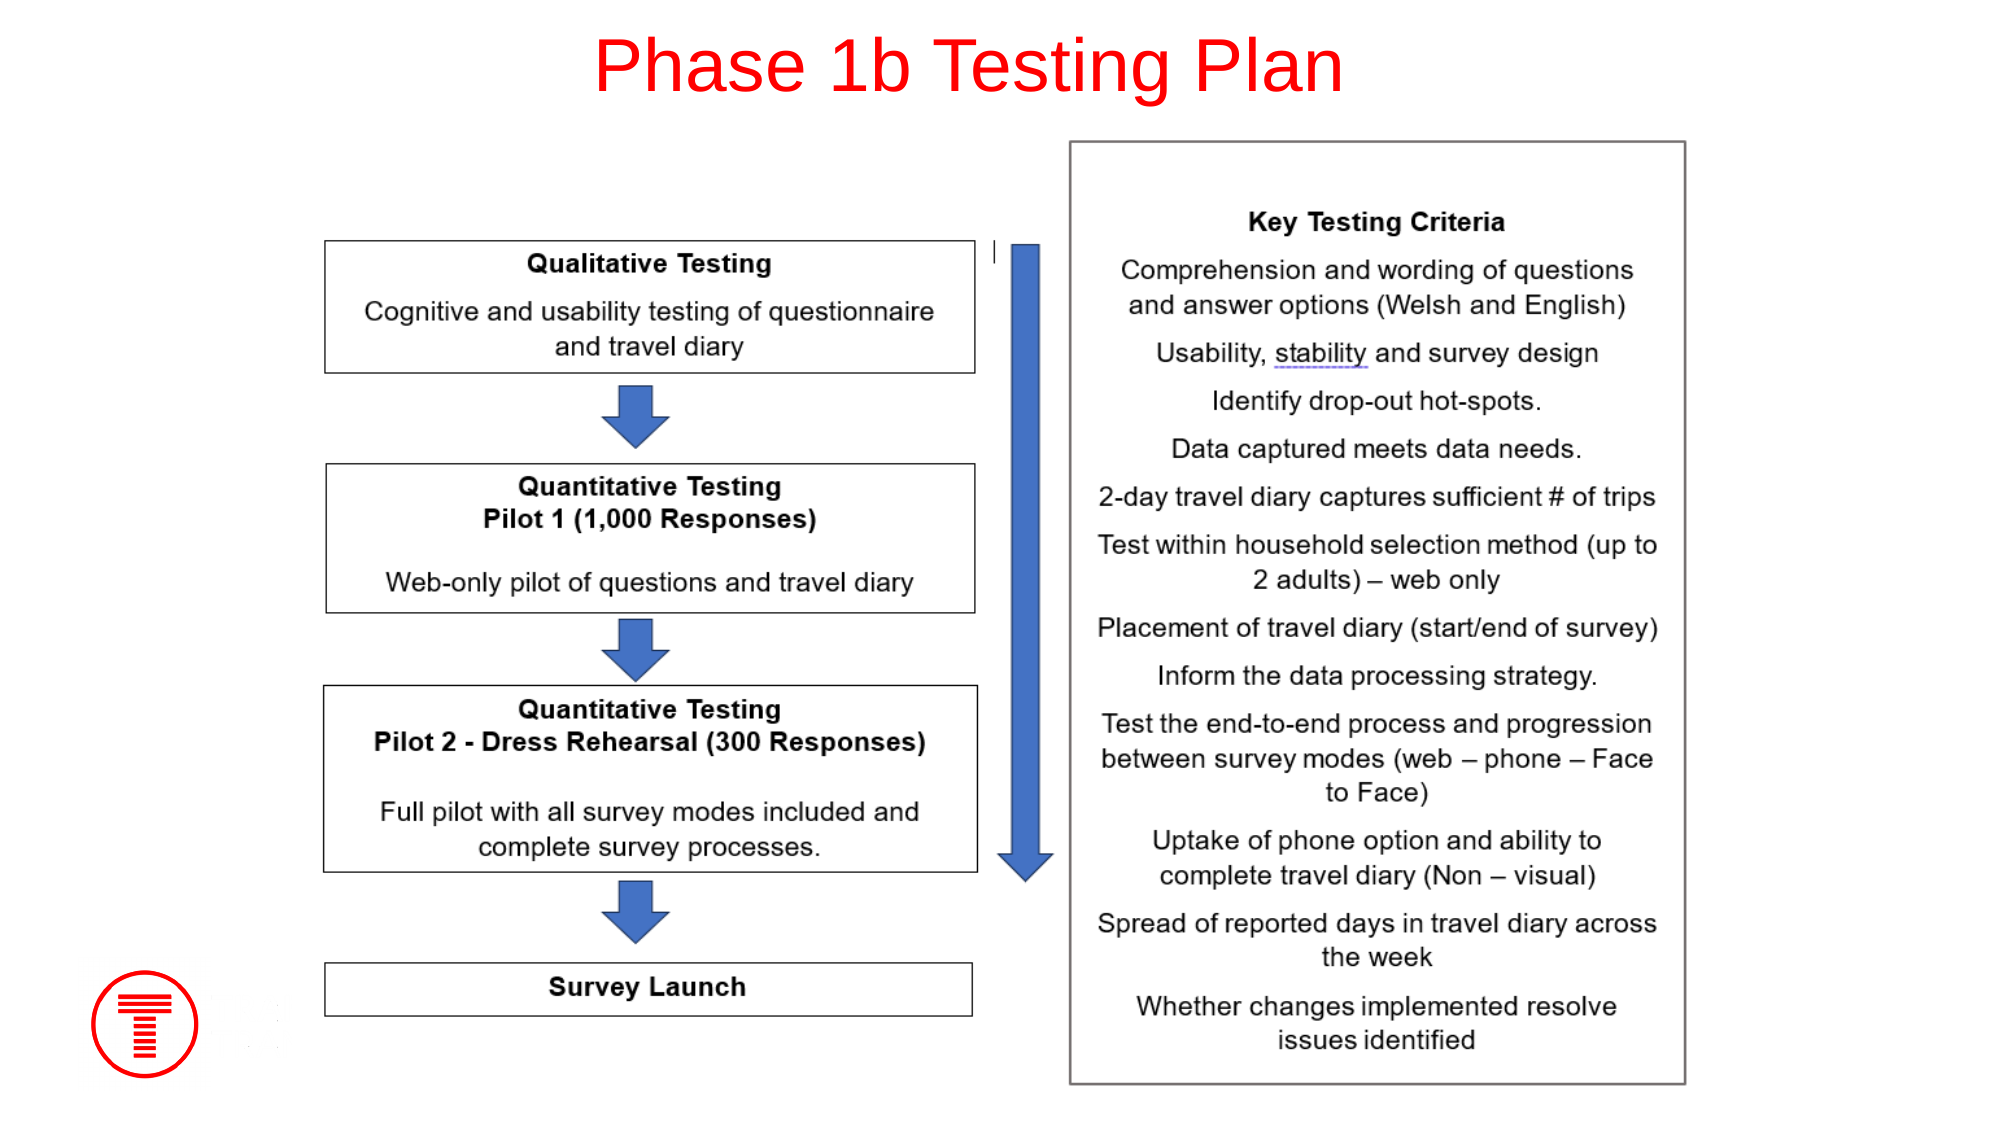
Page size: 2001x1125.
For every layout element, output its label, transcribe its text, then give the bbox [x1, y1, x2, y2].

picture [292, 121, 1719, 1105]
text_box Phase 1b Testing Plan [45, 25, 1916, 110]
